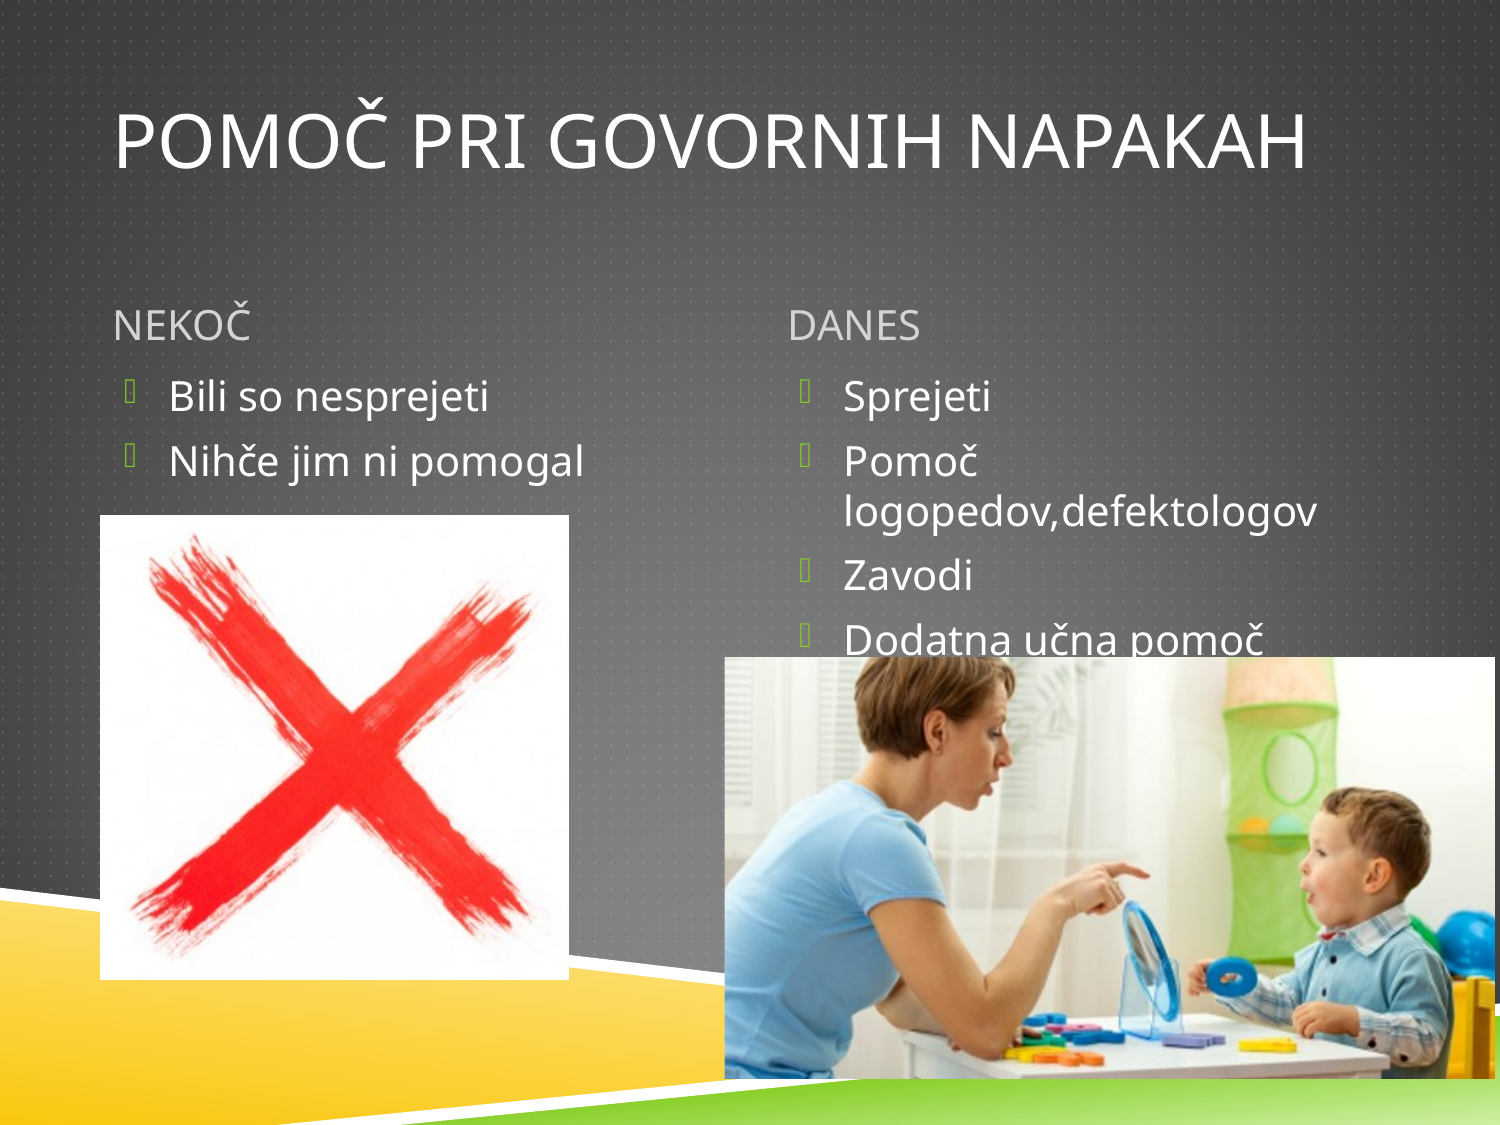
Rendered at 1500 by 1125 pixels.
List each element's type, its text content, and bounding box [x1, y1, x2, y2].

title Pomoč pri govornih napakah [112, 45, 1388, 233]
list DANES [787, 251, 1388, 357]
list Bili so nesprejeti Nihče jim ni pomogal [112, 362, 713, 891]
list Sprejeti Pomoč logopedov,defektologov Zavodi Dodatna učna pomoč [787, 362, 1388, 657]
list NEKOČ [112, 251, 713, 357]
picture [0, 0, 1500, 1079]
